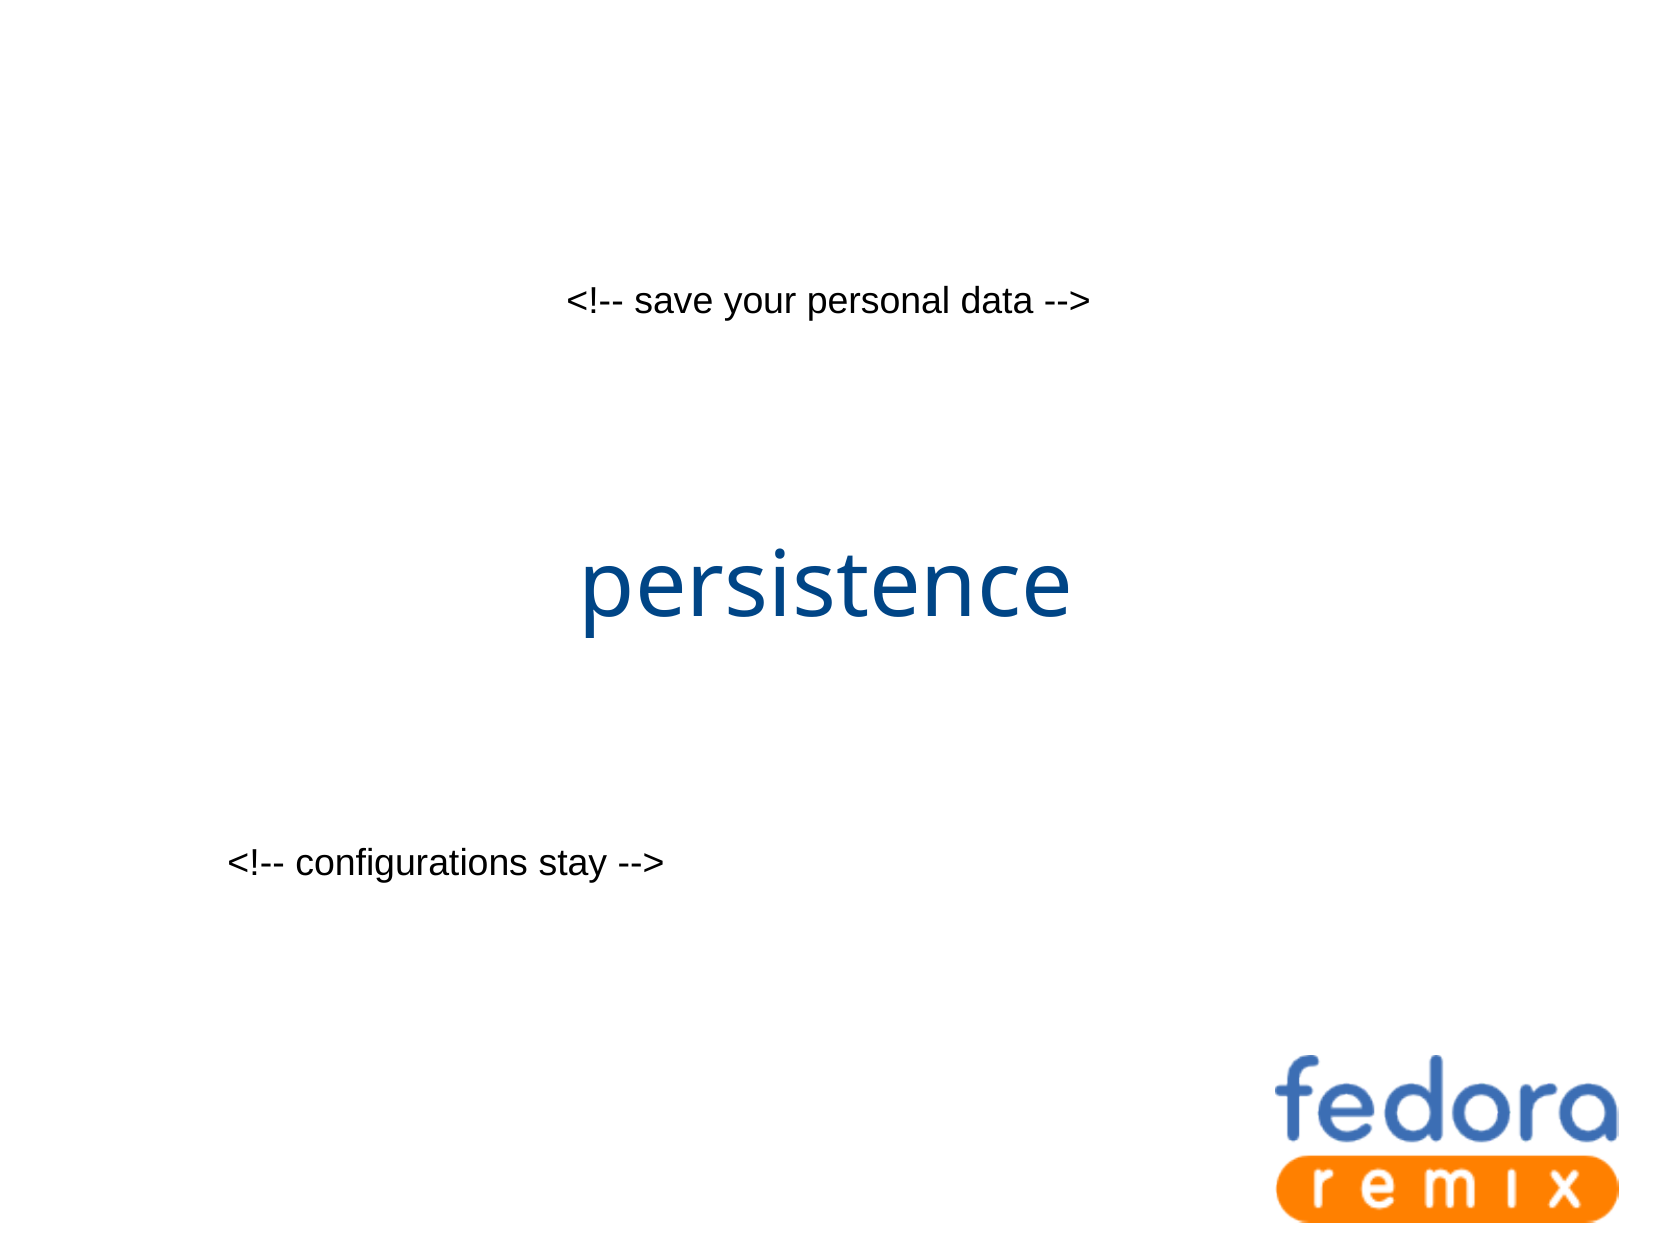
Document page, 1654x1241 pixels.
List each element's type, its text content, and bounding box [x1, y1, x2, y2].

text_box <!-- configurations stay --> [150, 825, 743, 901]
text_box <!-- save your personal data --> [532, 262, 1126, 338]
title persistence [82, 525, 1571, 638]
picture [1275, 1055, 1619, 1223]
